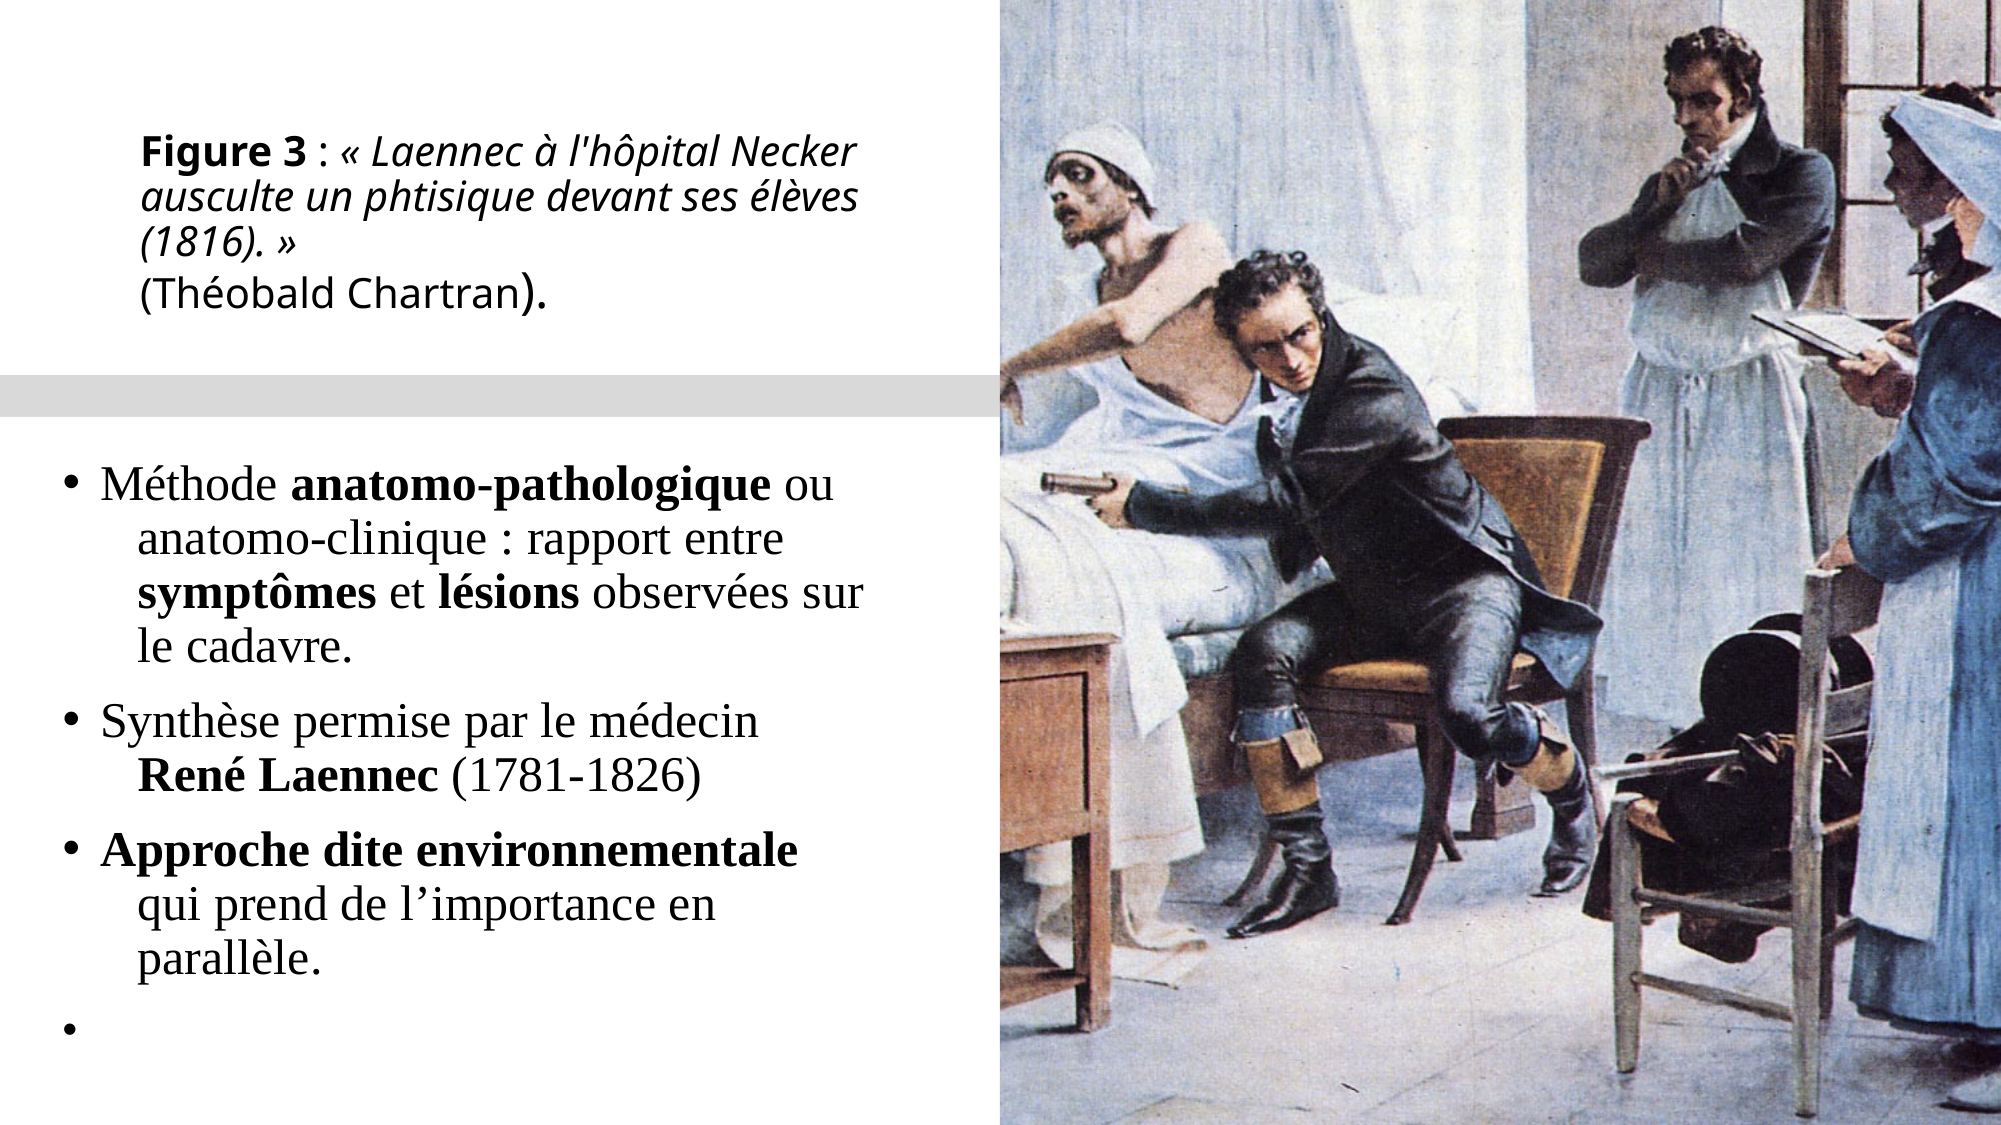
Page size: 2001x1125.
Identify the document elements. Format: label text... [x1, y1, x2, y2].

picture [999, 0, 2000, 1125]
list Méthode anatomo-pathologique ou anatomo-clinique : rapport entre symptômes et lésions observées sur le cadavre. Synthèse permise par le médecin René Laennec (1781-1826) Approche dite environnementale qui prend de l’importance en parallèle. [28, 450, 888, 1043]
text_box [0, 0, 999, 1125]
title Figure 3 : « Laennec à l'hôpital Necker ausculte un phtisique devant ses élèves (1816). » (Théobald Chartran). [124, 82, 888, 368]
